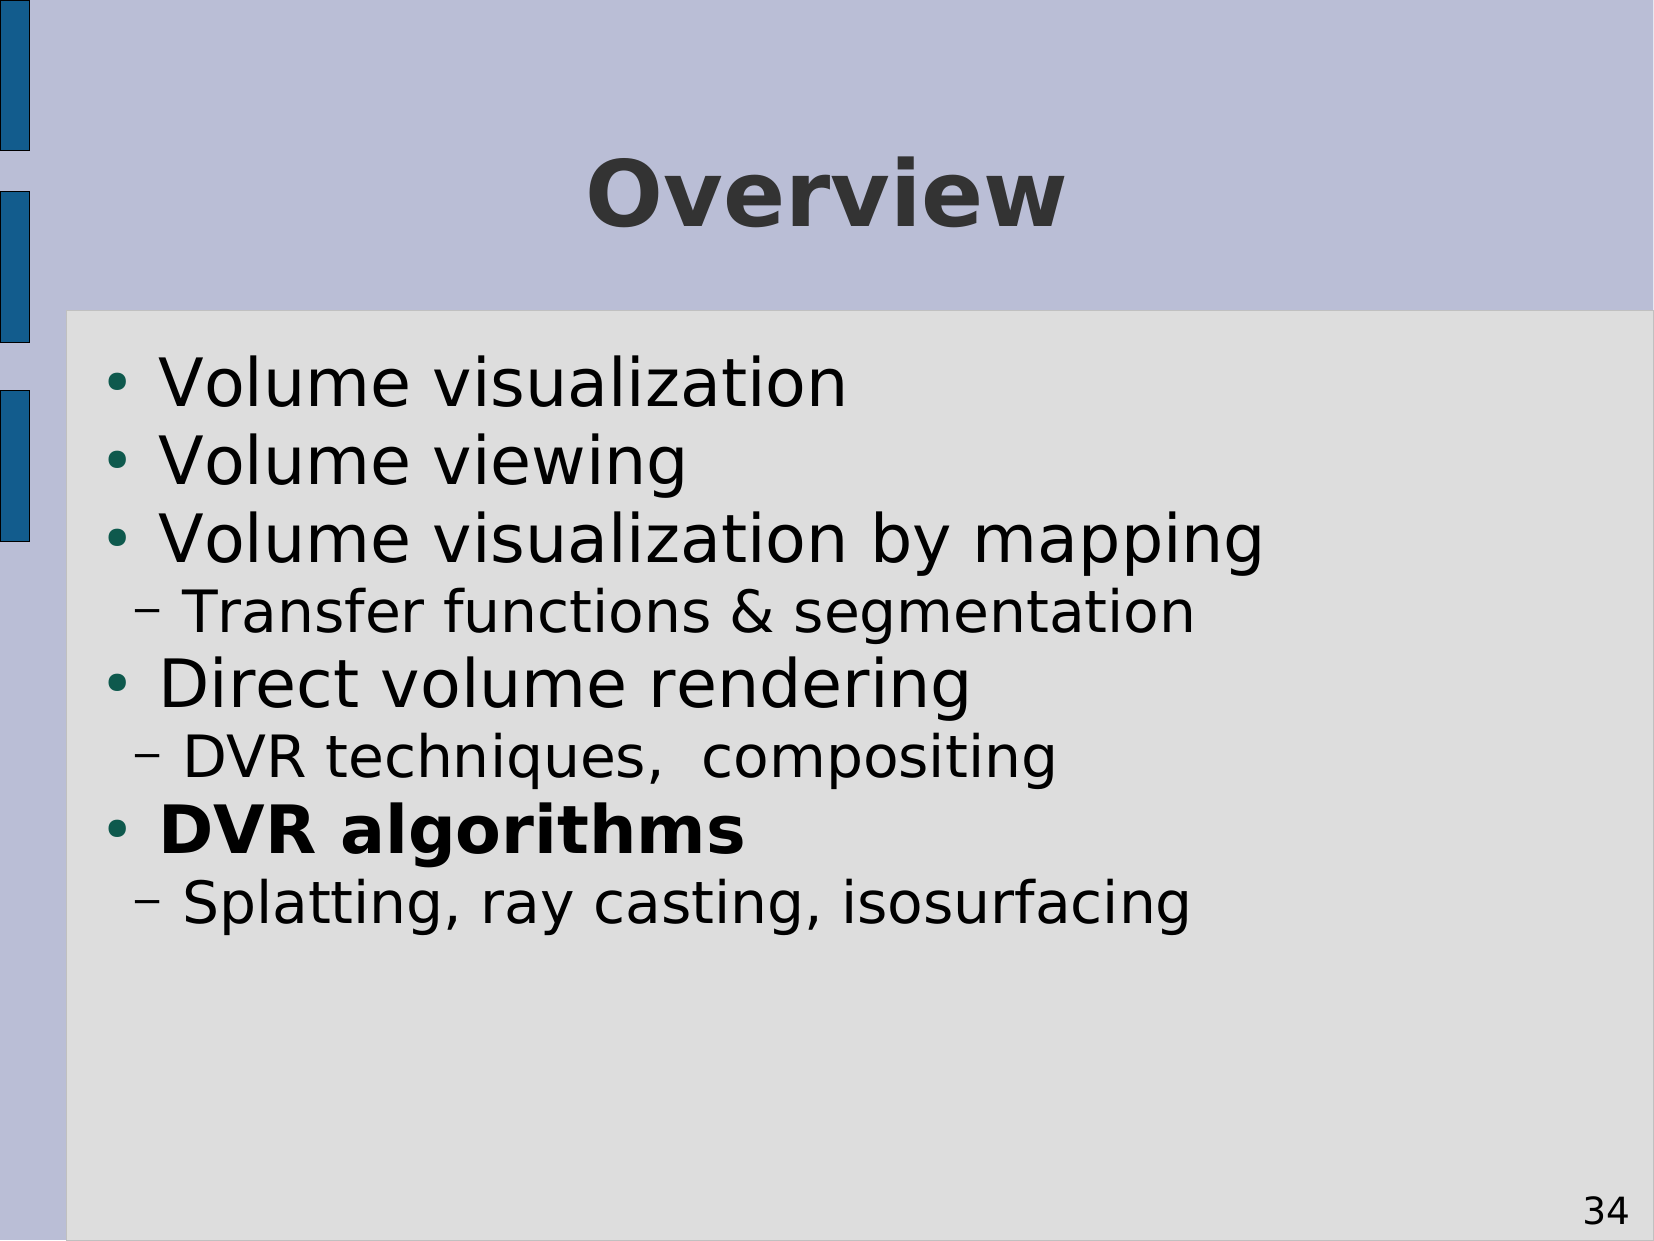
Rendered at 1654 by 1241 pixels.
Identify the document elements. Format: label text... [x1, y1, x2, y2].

list Volume visualization Volume viewing Volume visualization by mapping Transfer functions & segmentation Direct volume rendering DVR techniques, compositing DVR algorithms Splatting, ray casting, isosurfacing [87, 344, 1639, 1191]
title Overview [121, 91, 1534, 299]
